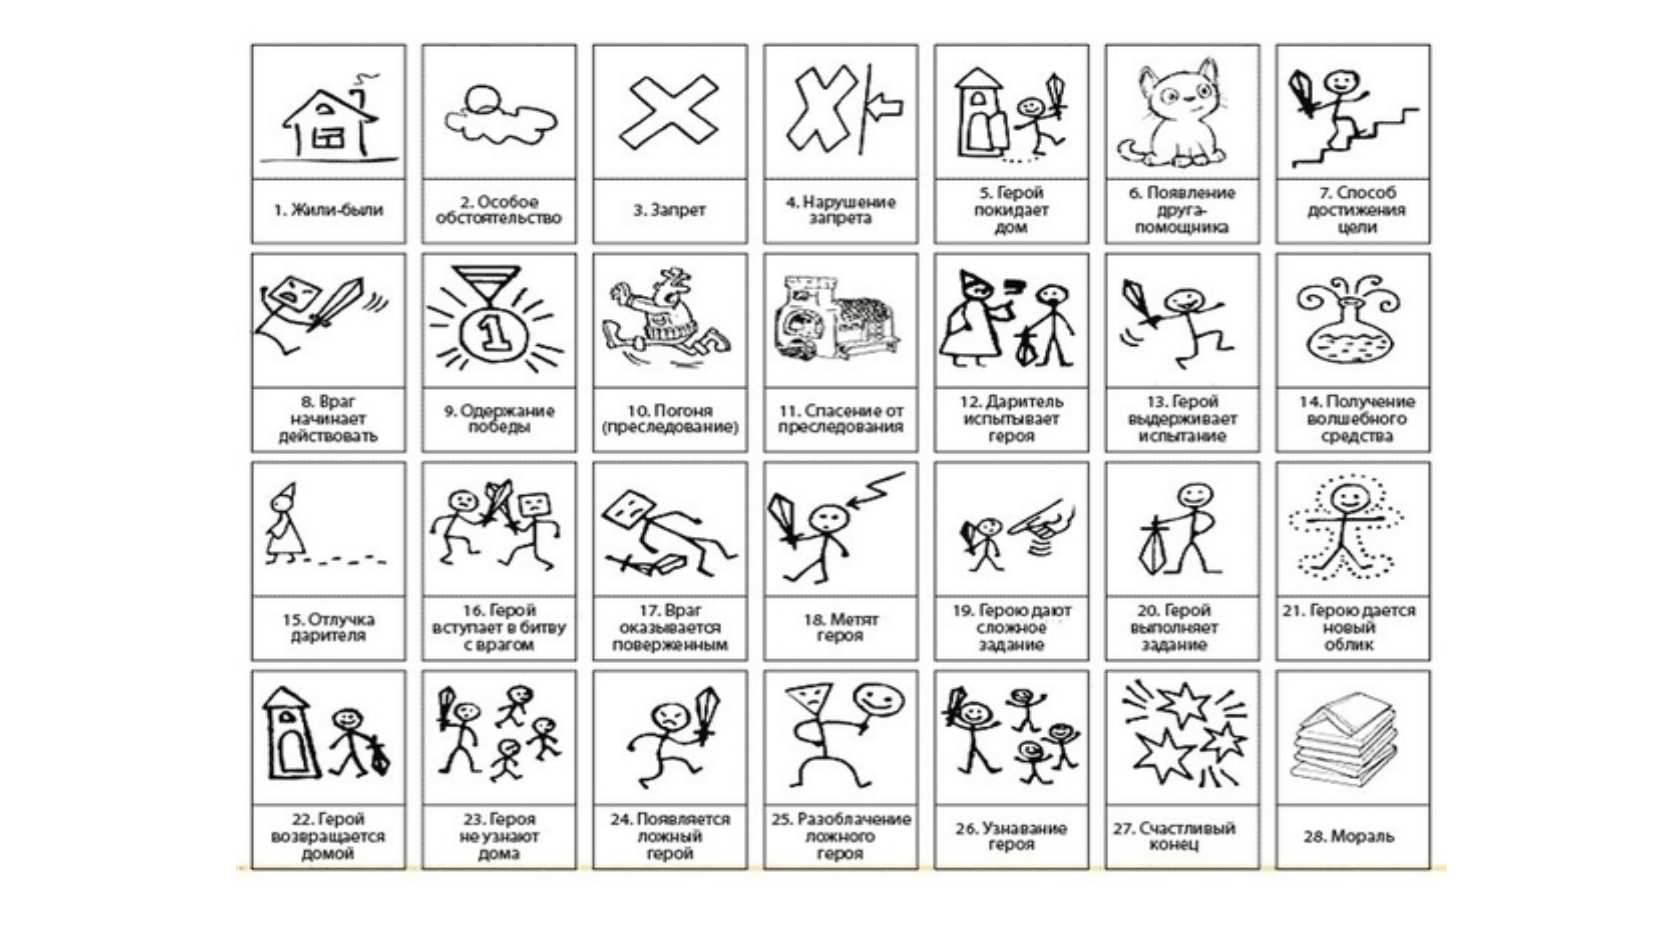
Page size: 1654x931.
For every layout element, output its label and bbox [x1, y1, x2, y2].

picture [236, 29, 1447, 886]
